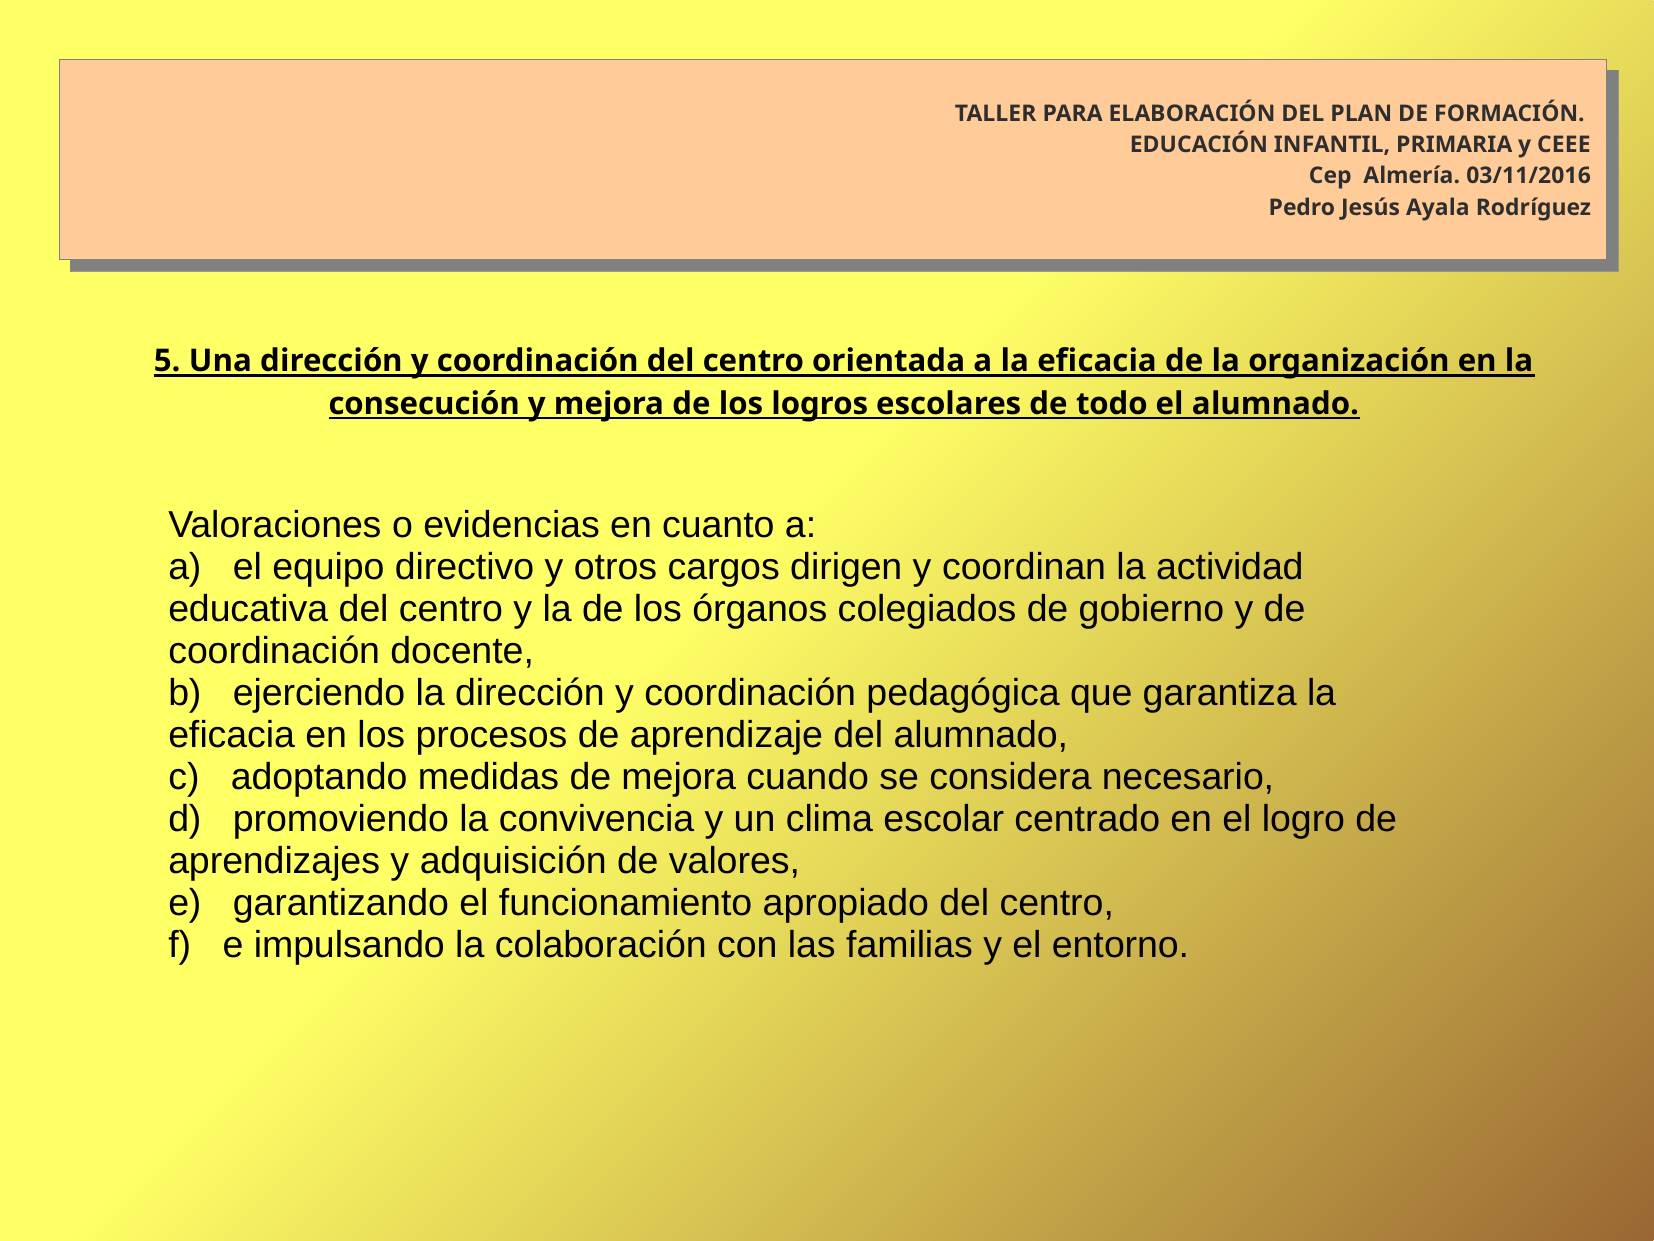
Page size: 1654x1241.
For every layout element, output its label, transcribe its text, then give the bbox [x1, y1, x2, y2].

text_box 5. Una dirección y coordinación del centro orientada a la eficacia de la organización en la consecución y mejora de los logros escolares de todo el alumnado. [70, 330, 1619, 422]
text_box Valoraciones o evidencias en cuanto a: a) el equipo directivo y otros cargos dirigen y coordinan la actividad educativa del centro y la de los órganos colegiados de gobierno y de coordinación docente, b) ejerciendo la dirección y coordinación pedagógica que garantiza la eficacia en los procesos de aprendizaje del alumnado, c) adoptando medidas de mejora cuando se considera necesario, d) promoviendo la convivencia y un clima escolar centrado en el logro de aprendizajes y adquisición de valores, e) garantizando el funcionamiento apropiado del centro, f) e impulsando la colaboración con las familias y el entorno. [153, 495, 1418, 1099]
text_box TALLER PARA ELABORACIÓN DEL PLAN DE FORMACIÓN. EDUCACIÓN INFANTIL, PRIMARIA y CEEE Cep Almería. 03/11/2016 Pedro Jesús Ayala Rodríguez [59, 59, 1607, 260]
